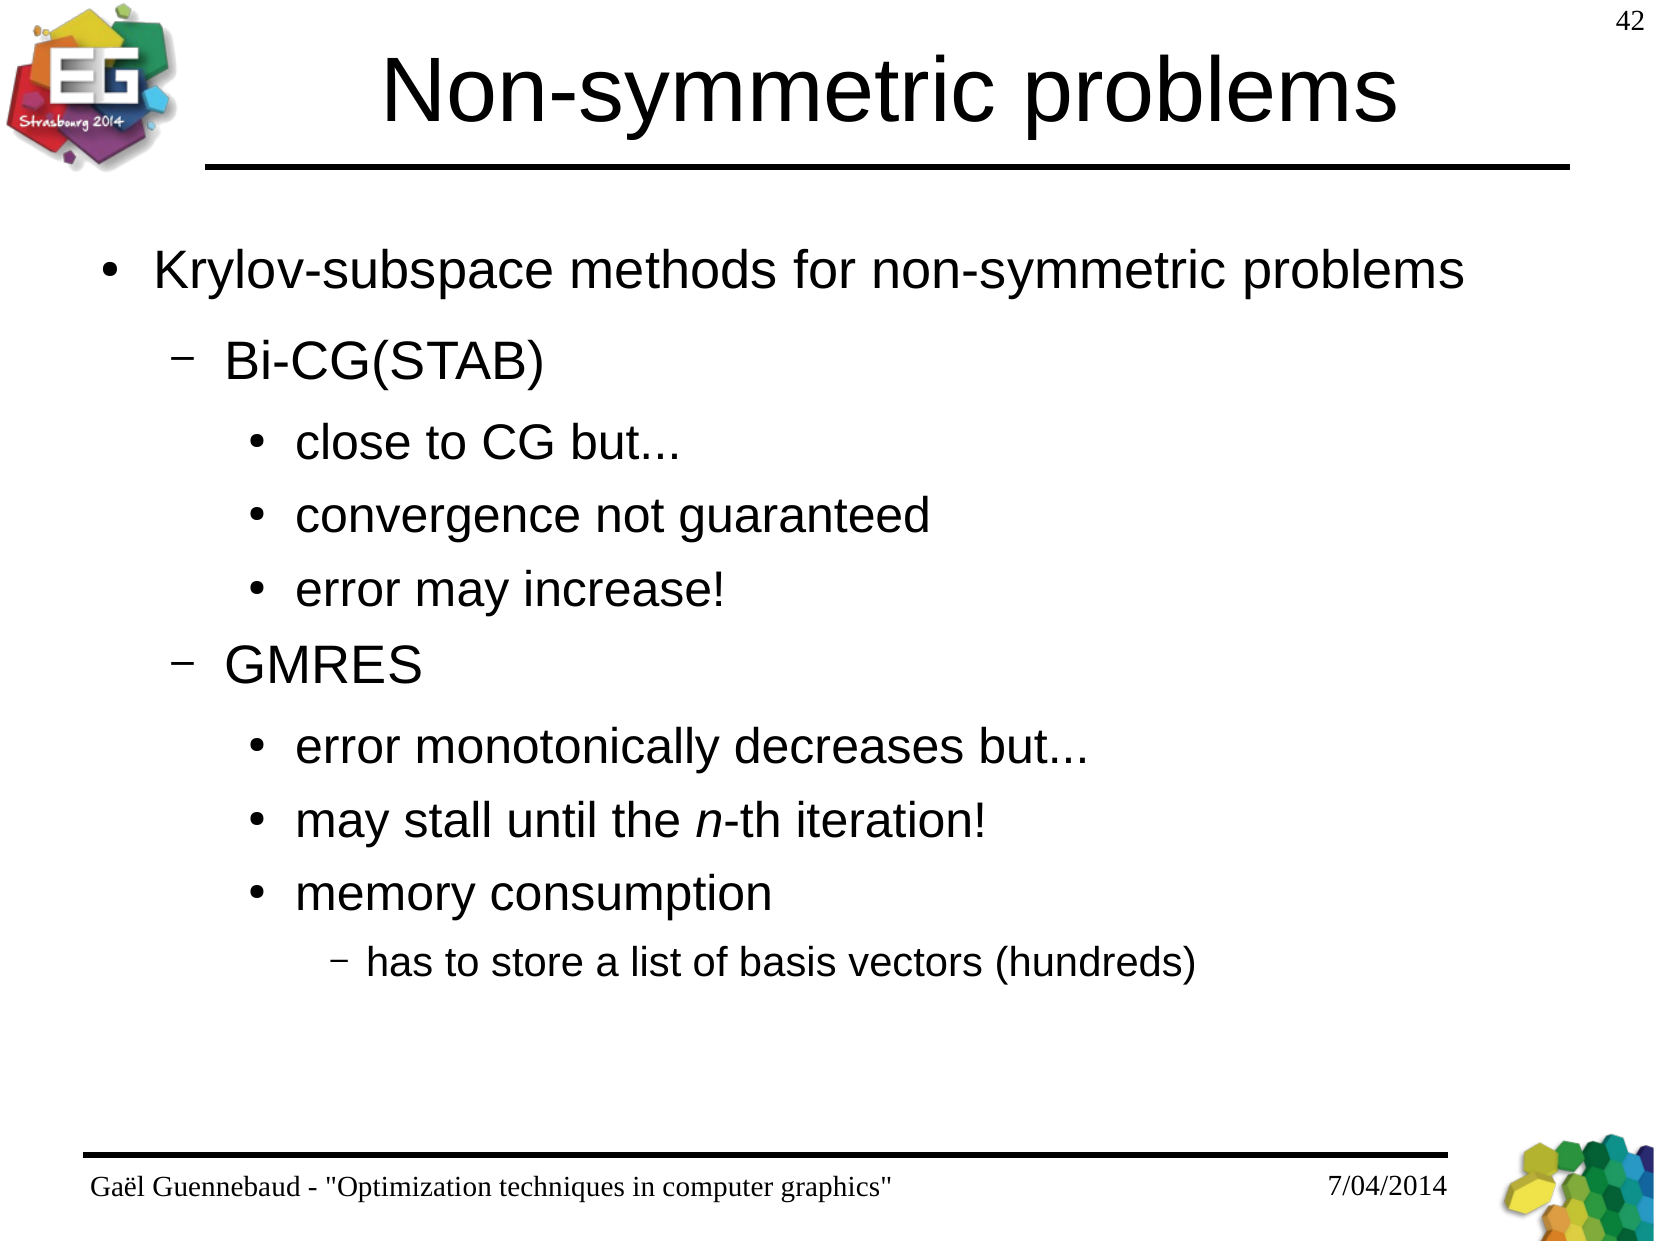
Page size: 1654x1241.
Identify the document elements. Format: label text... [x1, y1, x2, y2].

picture [1499, 1128, 1654, 1241]
title Non-symmetric problems [210, 31, 1571, 148]
list Krylov-subspace methods for non-symmetric problems Bi-CG(STAB) close to CG but... convergence not guaranteed error may increase! GMRES error monotonically decreases but... may stall until the n-th iteration! memory consumption has to store a list of basis vectors (hundreds) [82, 240, 1571, 1126]
picture [0, 0, 180, 180]
